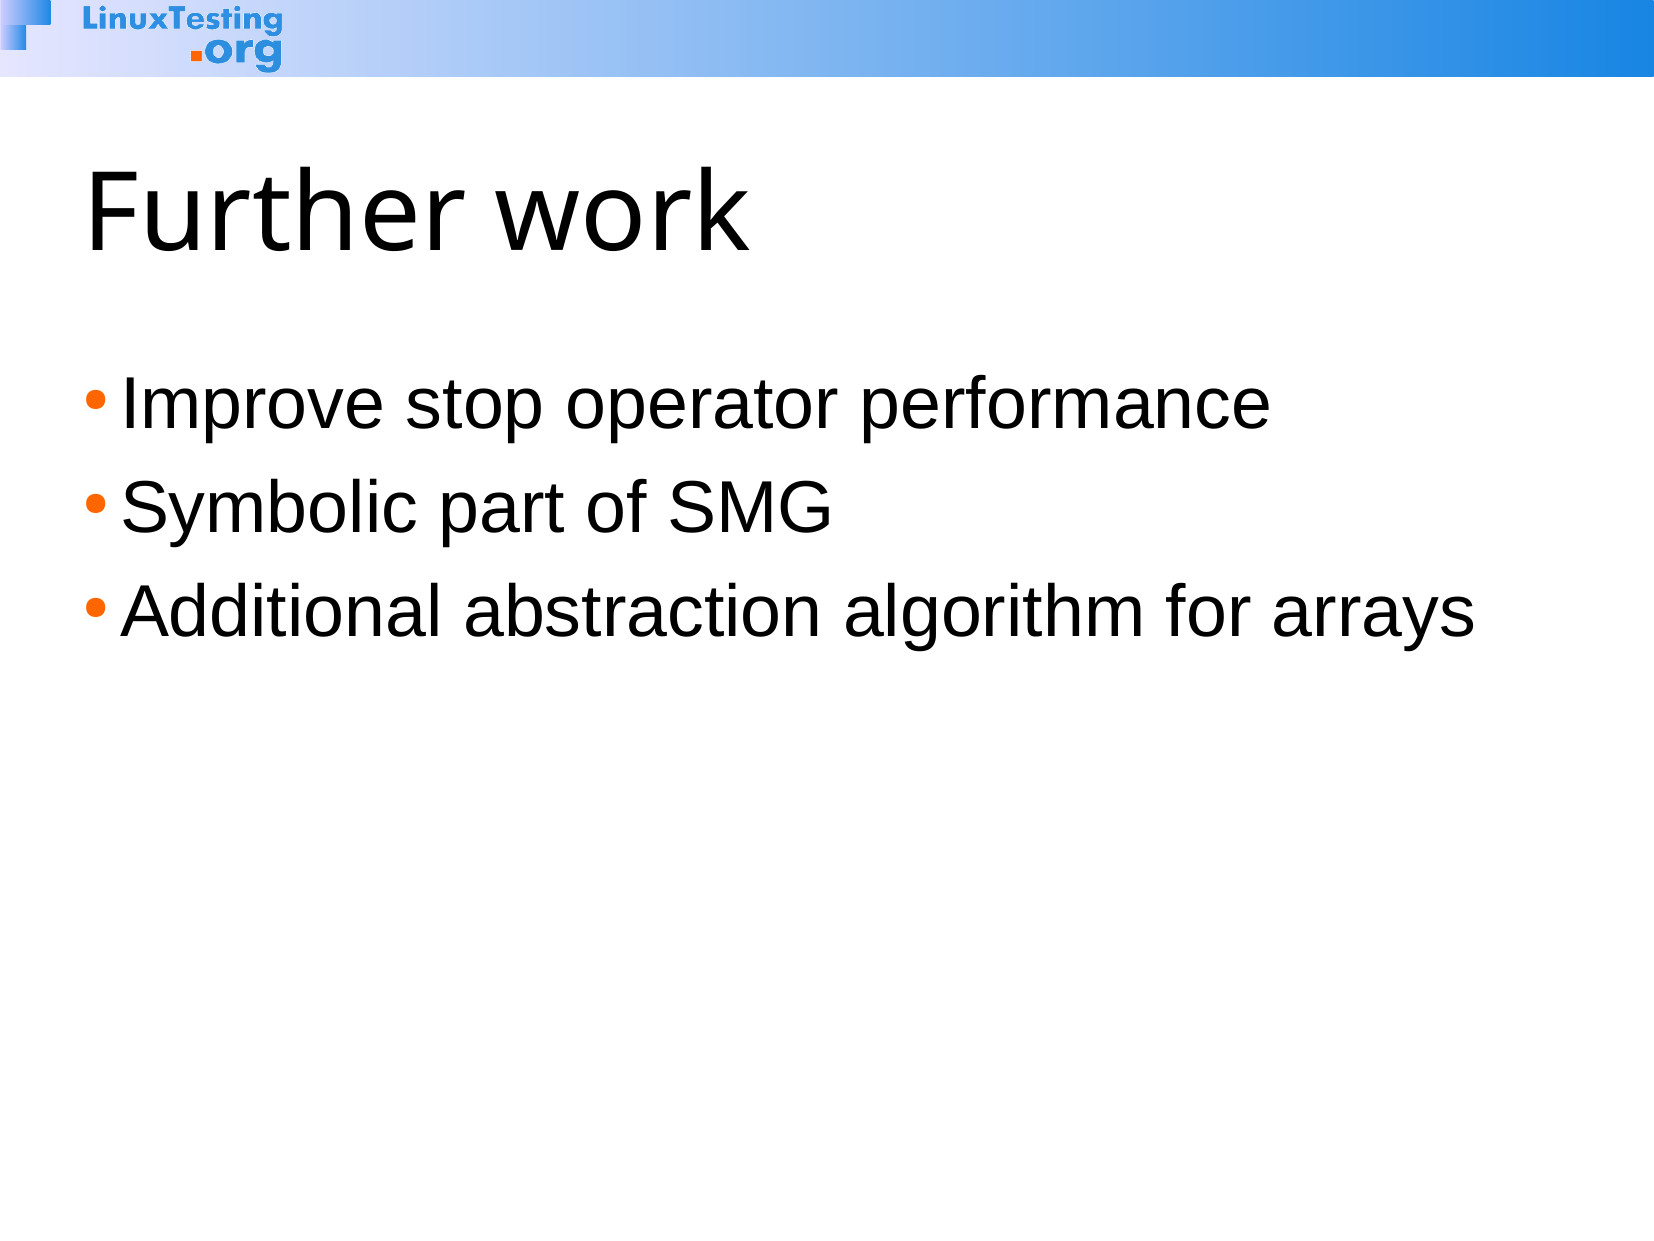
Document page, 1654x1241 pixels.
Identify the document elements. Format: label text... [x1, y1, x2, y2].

title Further work [82, 76, 1571, 336]
picture [83, 5, 282, 73]
list Improve stop operator performance Symbolic part of SMG Additional abstraction algorithm for arrays [82, 358, 1571, 1078]
